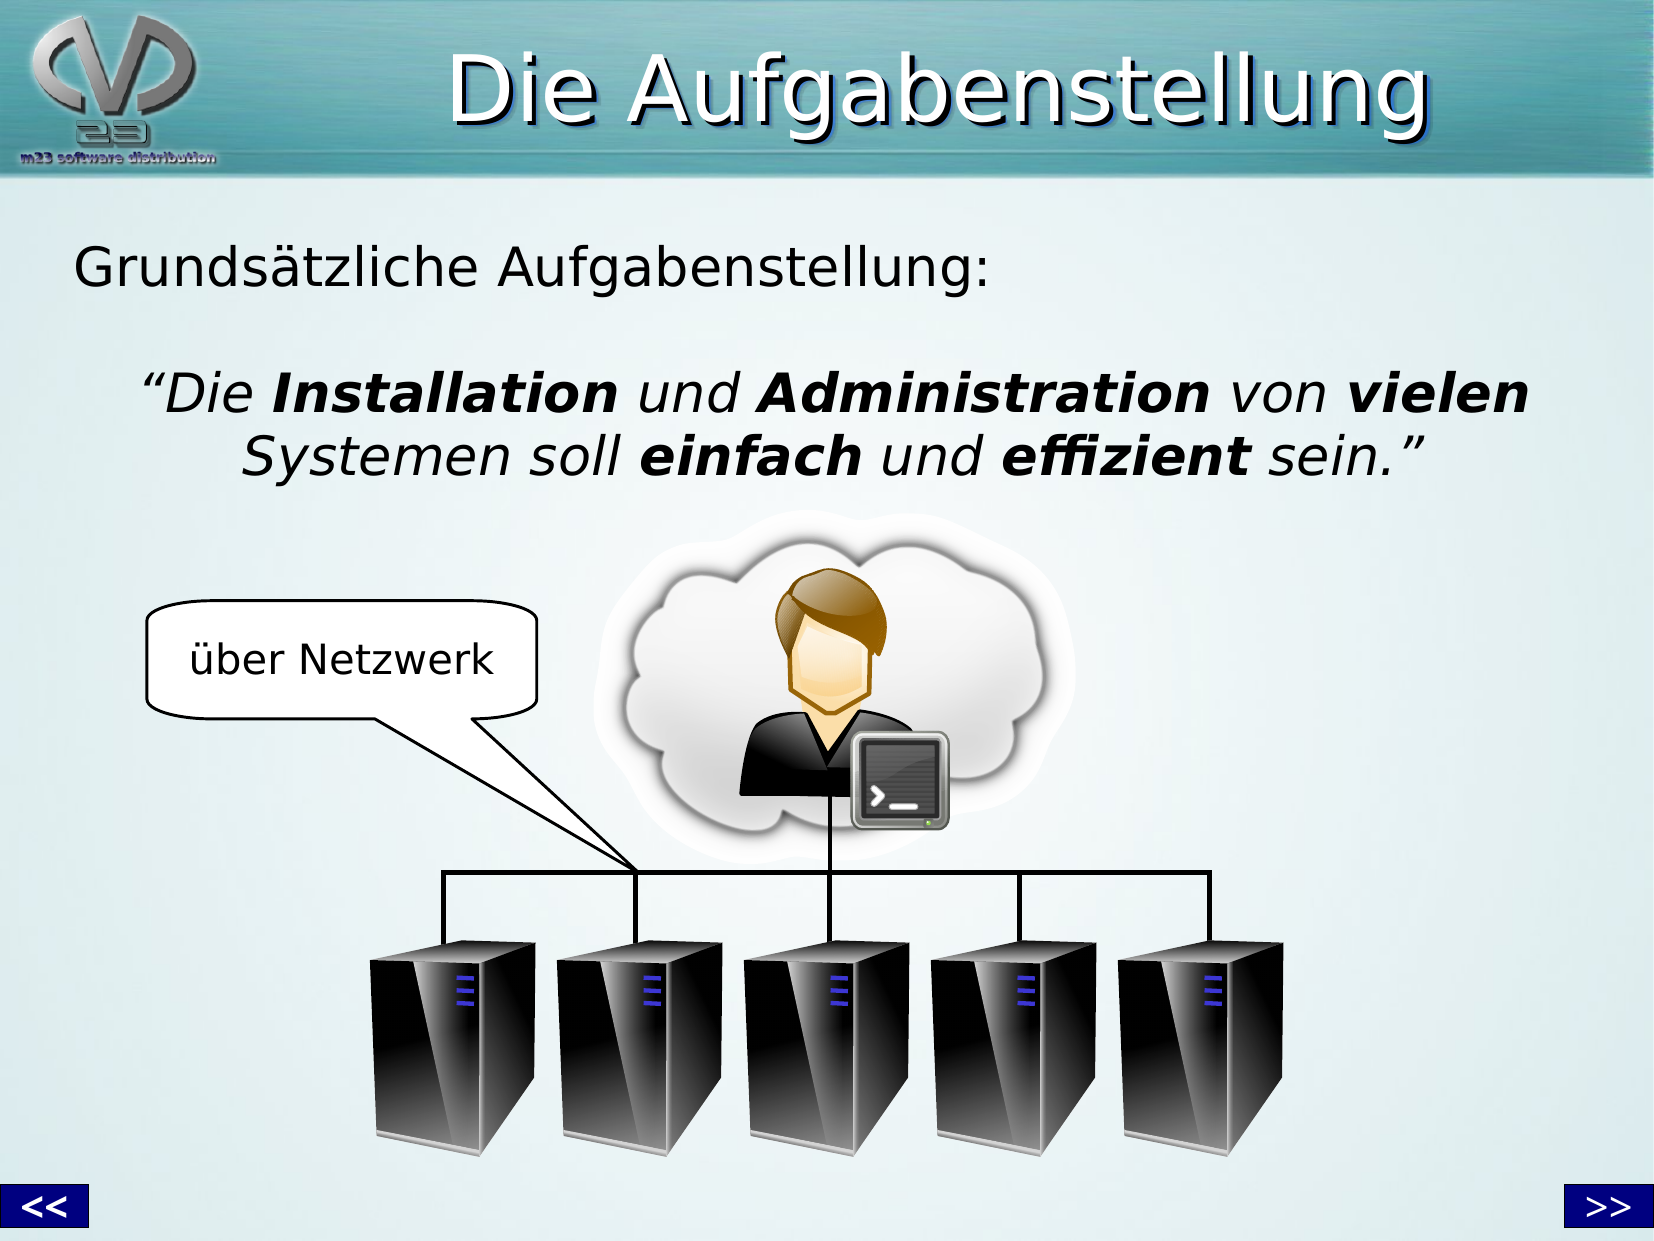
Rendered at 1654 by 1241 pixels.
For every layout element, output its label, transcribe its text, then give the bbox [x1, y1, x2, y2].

picture [0, 0, 1654, 1241]
title Die Aufgabenstellung [224, 2, 1654, 178]
text_box Grundsätzliche Aufgabenstellung: “Die Installation und Administration von vielen Systemen soll einfach und effizient sein.” [73, 236, 1595, 489]
text_box über Netzwerk [146, 600, 639, 874]
